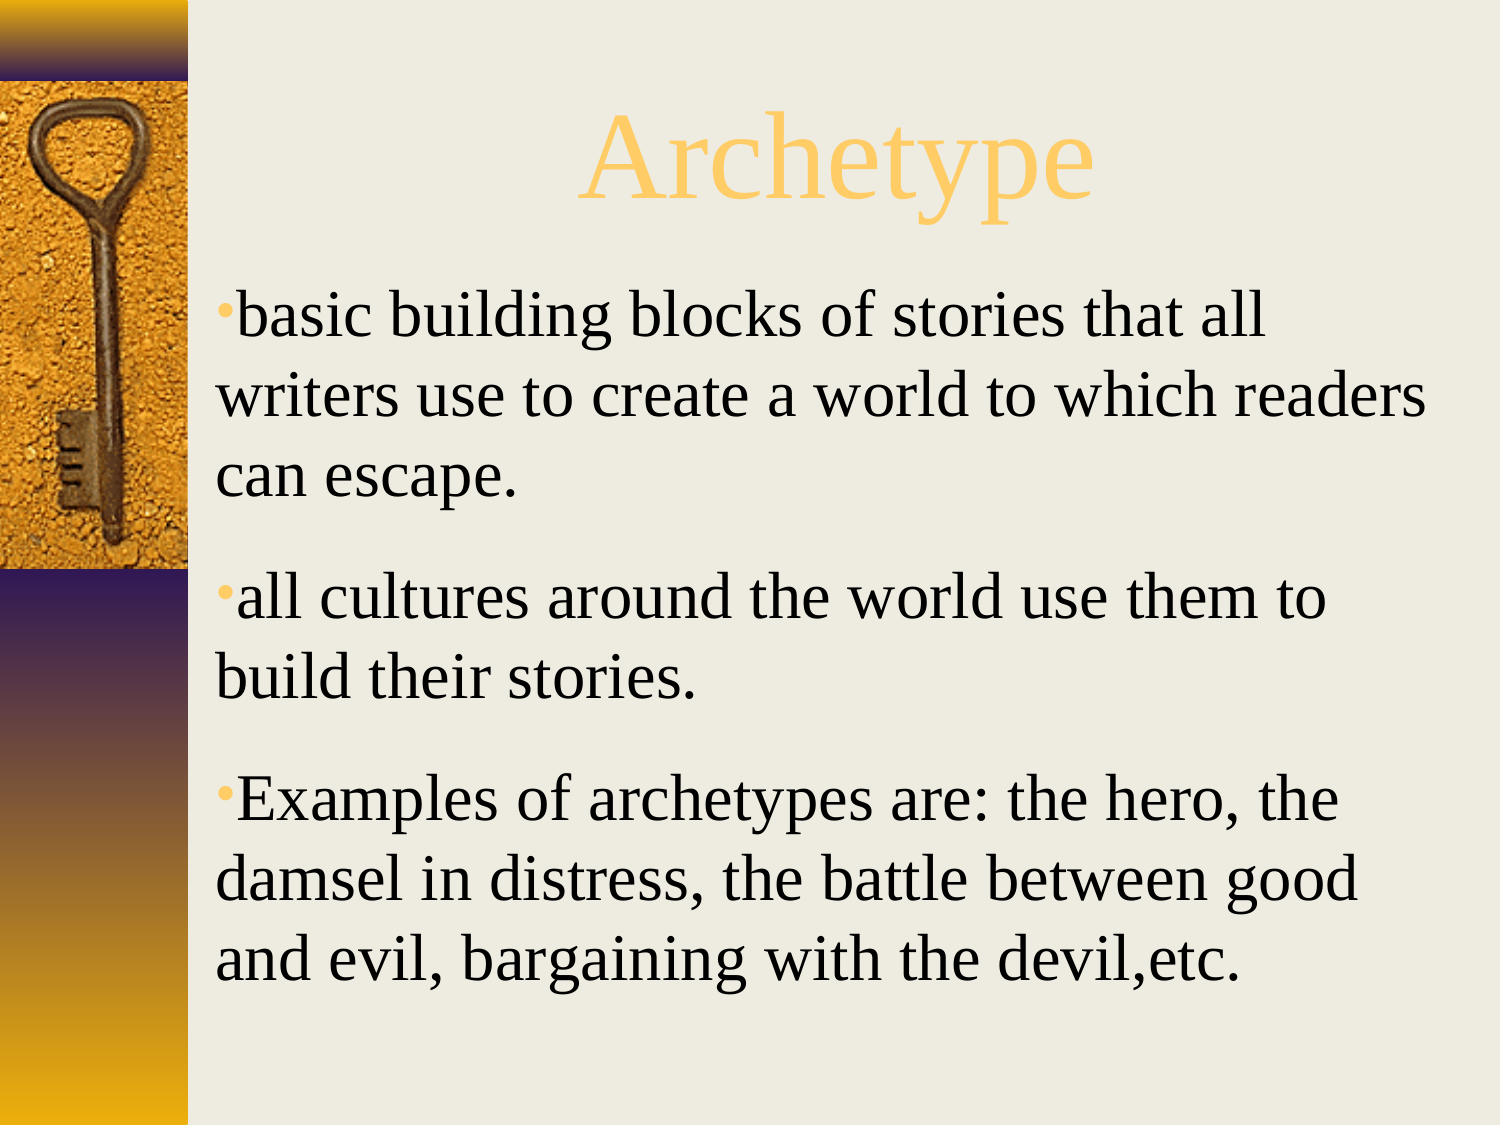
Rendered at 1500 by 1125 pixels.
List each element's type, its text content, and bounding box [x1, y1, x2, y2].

title Archetype [200, 49, 1476, 248]
list basic building blocks of stories that all writers use to create a world to which readers can escape. all cultures around the world use them to build their stories. Examples of archetypes are: the hero, the damsel in distress, the battle between good and evil, bargaining with the devil,etc. [200, 262, 1476, 1106]
